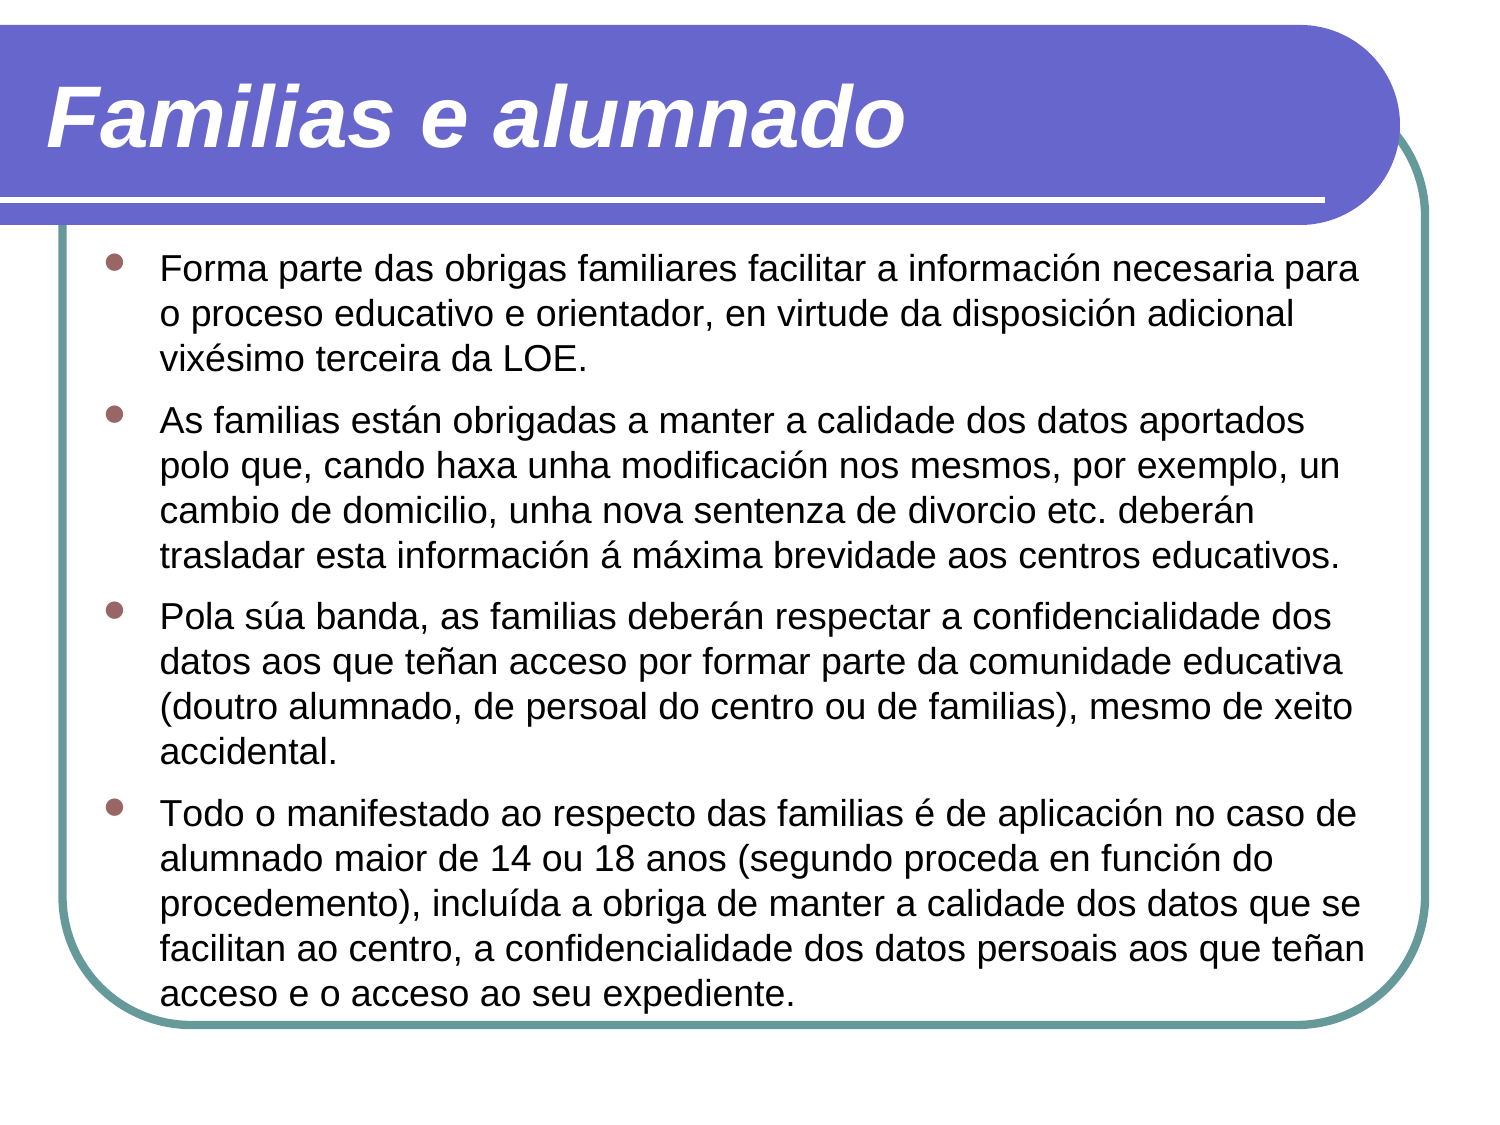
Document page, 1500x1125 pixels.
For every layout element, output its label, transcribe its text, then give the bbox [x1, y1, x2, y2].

title Familias e alumnado [31, 0, 1347, 226]
list Forma parte das obrigas familiares facilitar a información necesaria para o proceso educativo e orientador, en virtude da disposición adicional vixésimo terceira da LOE. As familias están obrigadas a manter a calidade dos datos aportados polo que, cando haxa unha modificación nos mesmos, por exemplo, un cambio de domicilio, unha nova sentenza de divorcio etc. deberán trasladar esta información á máxima brevidade aos centros educativos. Pola súa banda, as familias deberán respectar a confidencialidade dos datos aos que teñan acceso por formar parte da comunidade educativa (doutro alumnado, de persoal do centro ou de familias), mesmo de xeito accidental. Todo o manifestado ao respecto das familias é de aplicación no caso de alumnado maior de 14 ou 18 anos (segundo proceda en función do procedemento), incluída a obriga de manter a calidade dos datos que se facilitan ao centro, a confidencialidade dos datos persoais aos que teñan acceso e o acceso ao seu expediente. [88, 236, 1389, 1022]
